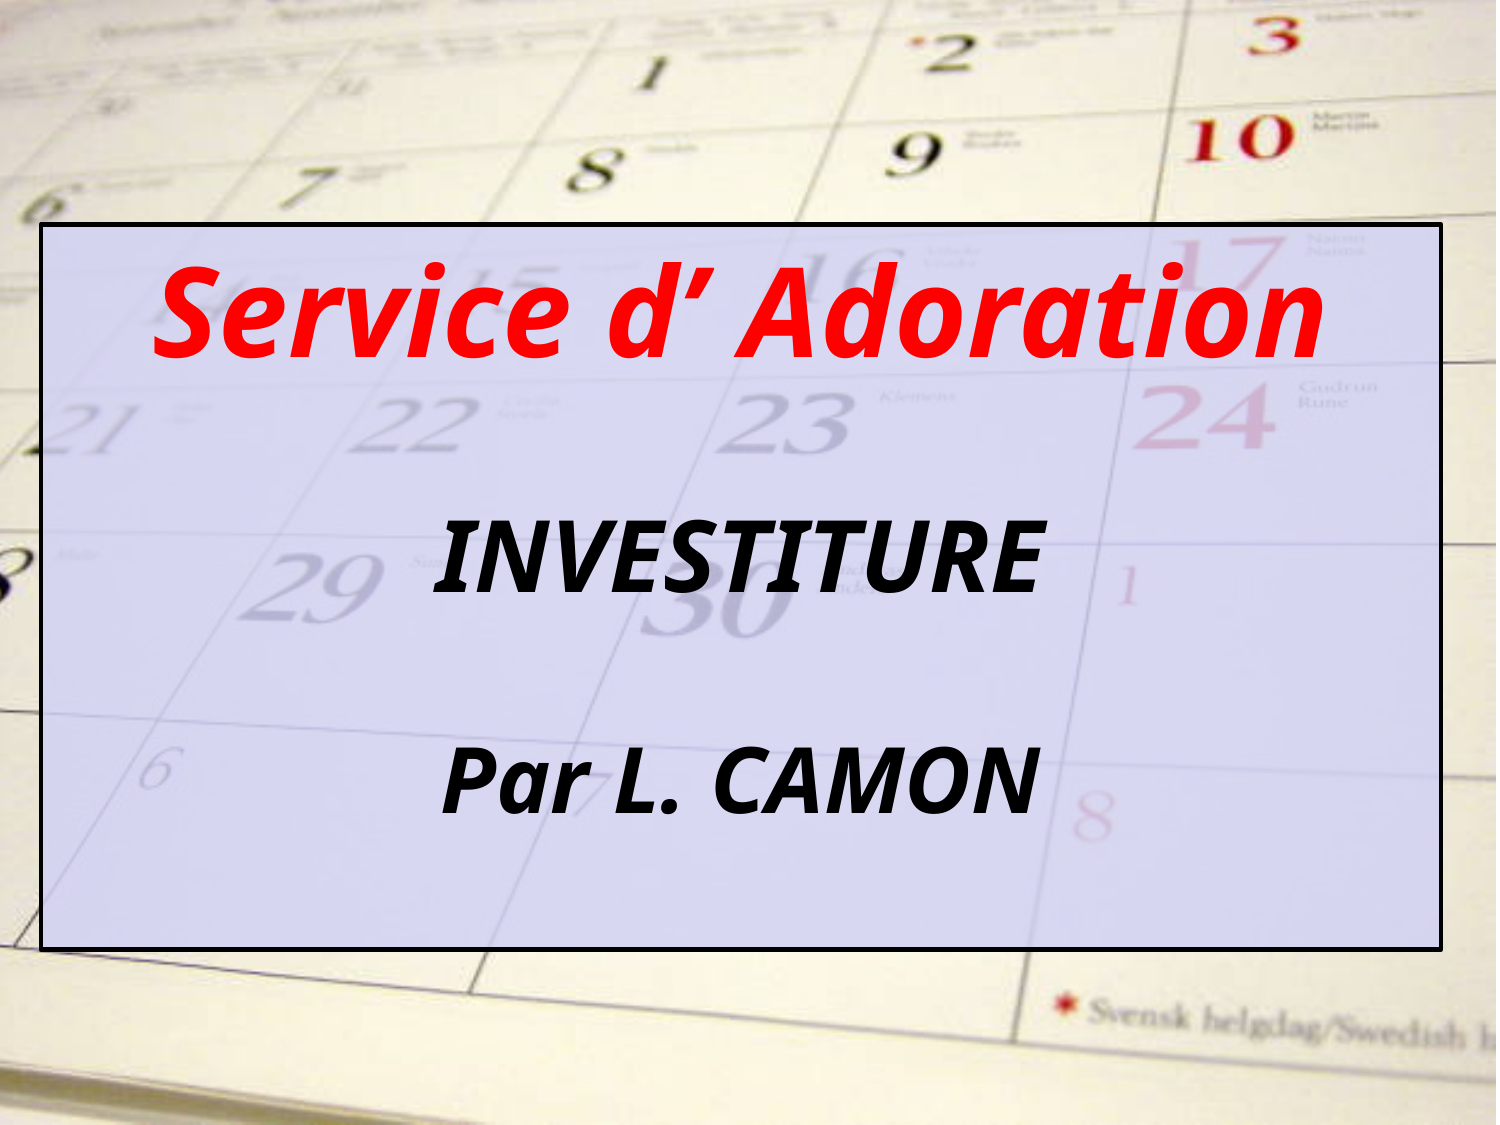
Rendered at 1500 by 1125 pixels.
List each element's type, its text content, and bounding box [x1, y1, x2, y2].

text_box Service d’ Adoration INVESTITURE Par L. CAMON [40, 224, 1441, 950]
picture [0, 0, 1496, 1125]
